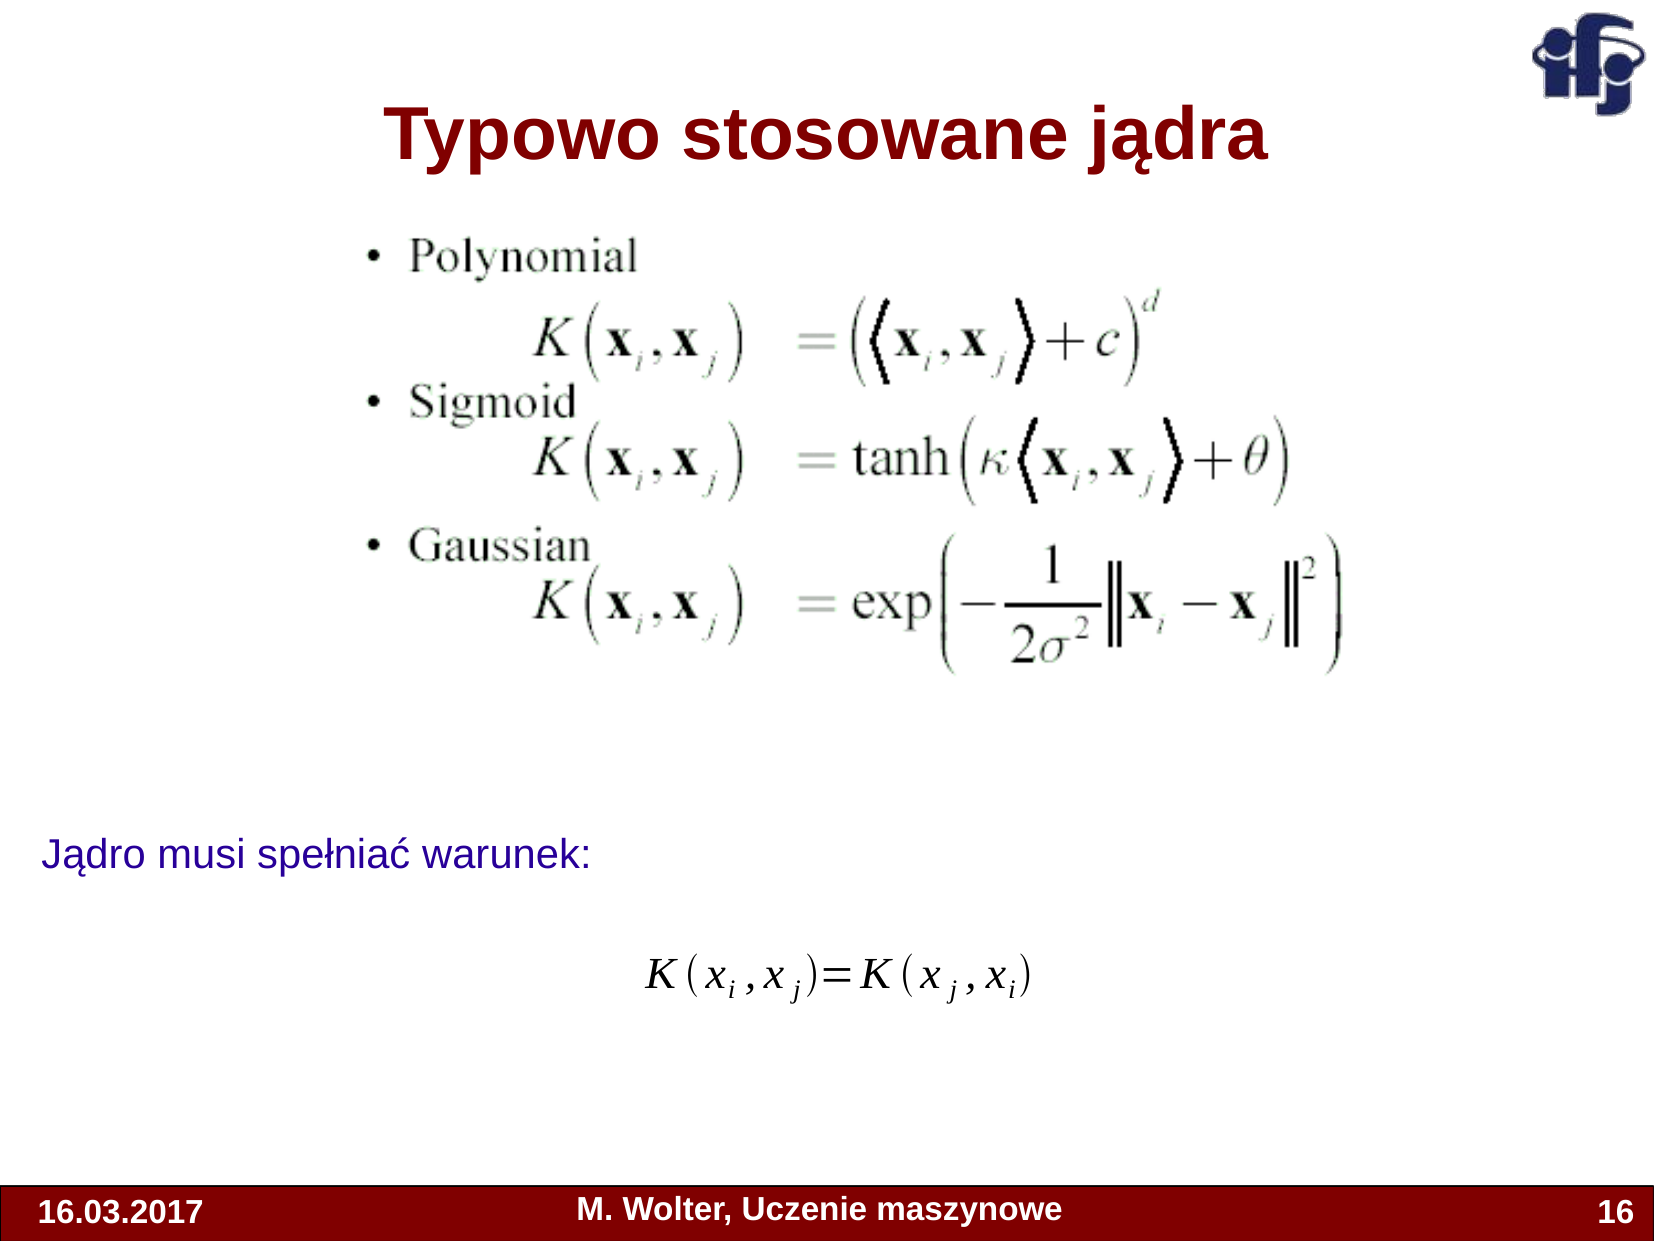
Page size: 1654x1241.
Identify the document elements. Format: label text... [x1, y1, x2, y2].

title Typowo stosowane jądra [82, 25, 1571, 233]
chart [635, 948, 1040, 1005]
picture [336, 206, 1365, 694]
picture [1525, 0, 1654, 129]
list Jądro musi spełniać warunek: [41, 826, 1592, 1034]
